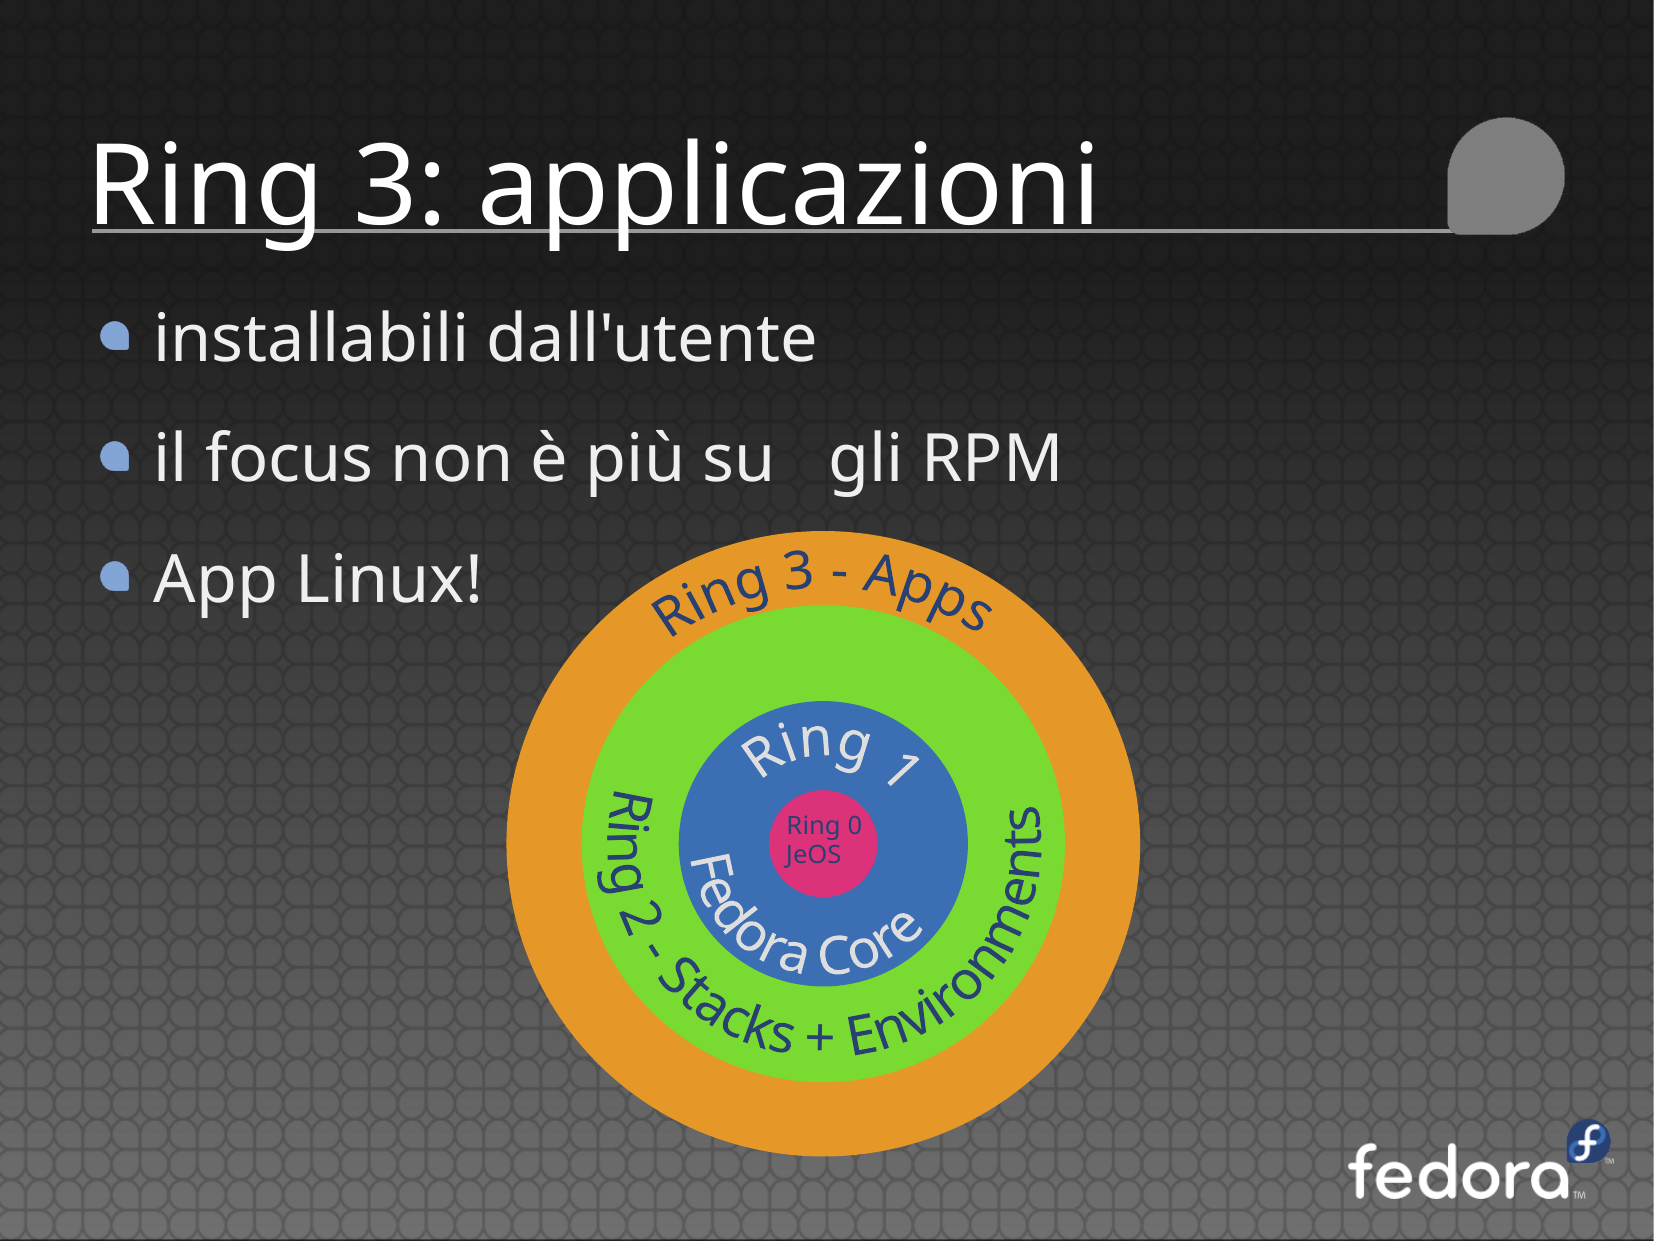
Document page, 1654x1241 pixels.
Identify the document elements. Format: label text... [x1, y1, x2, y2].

title Ring 3: applicazioni [86, 112, 1576, 249]
list installabili dall'utente il focus non è più su gli RPM App Linux! [82, 290, 1571, 1109]
picture [0, 0, 1654, 1241]
